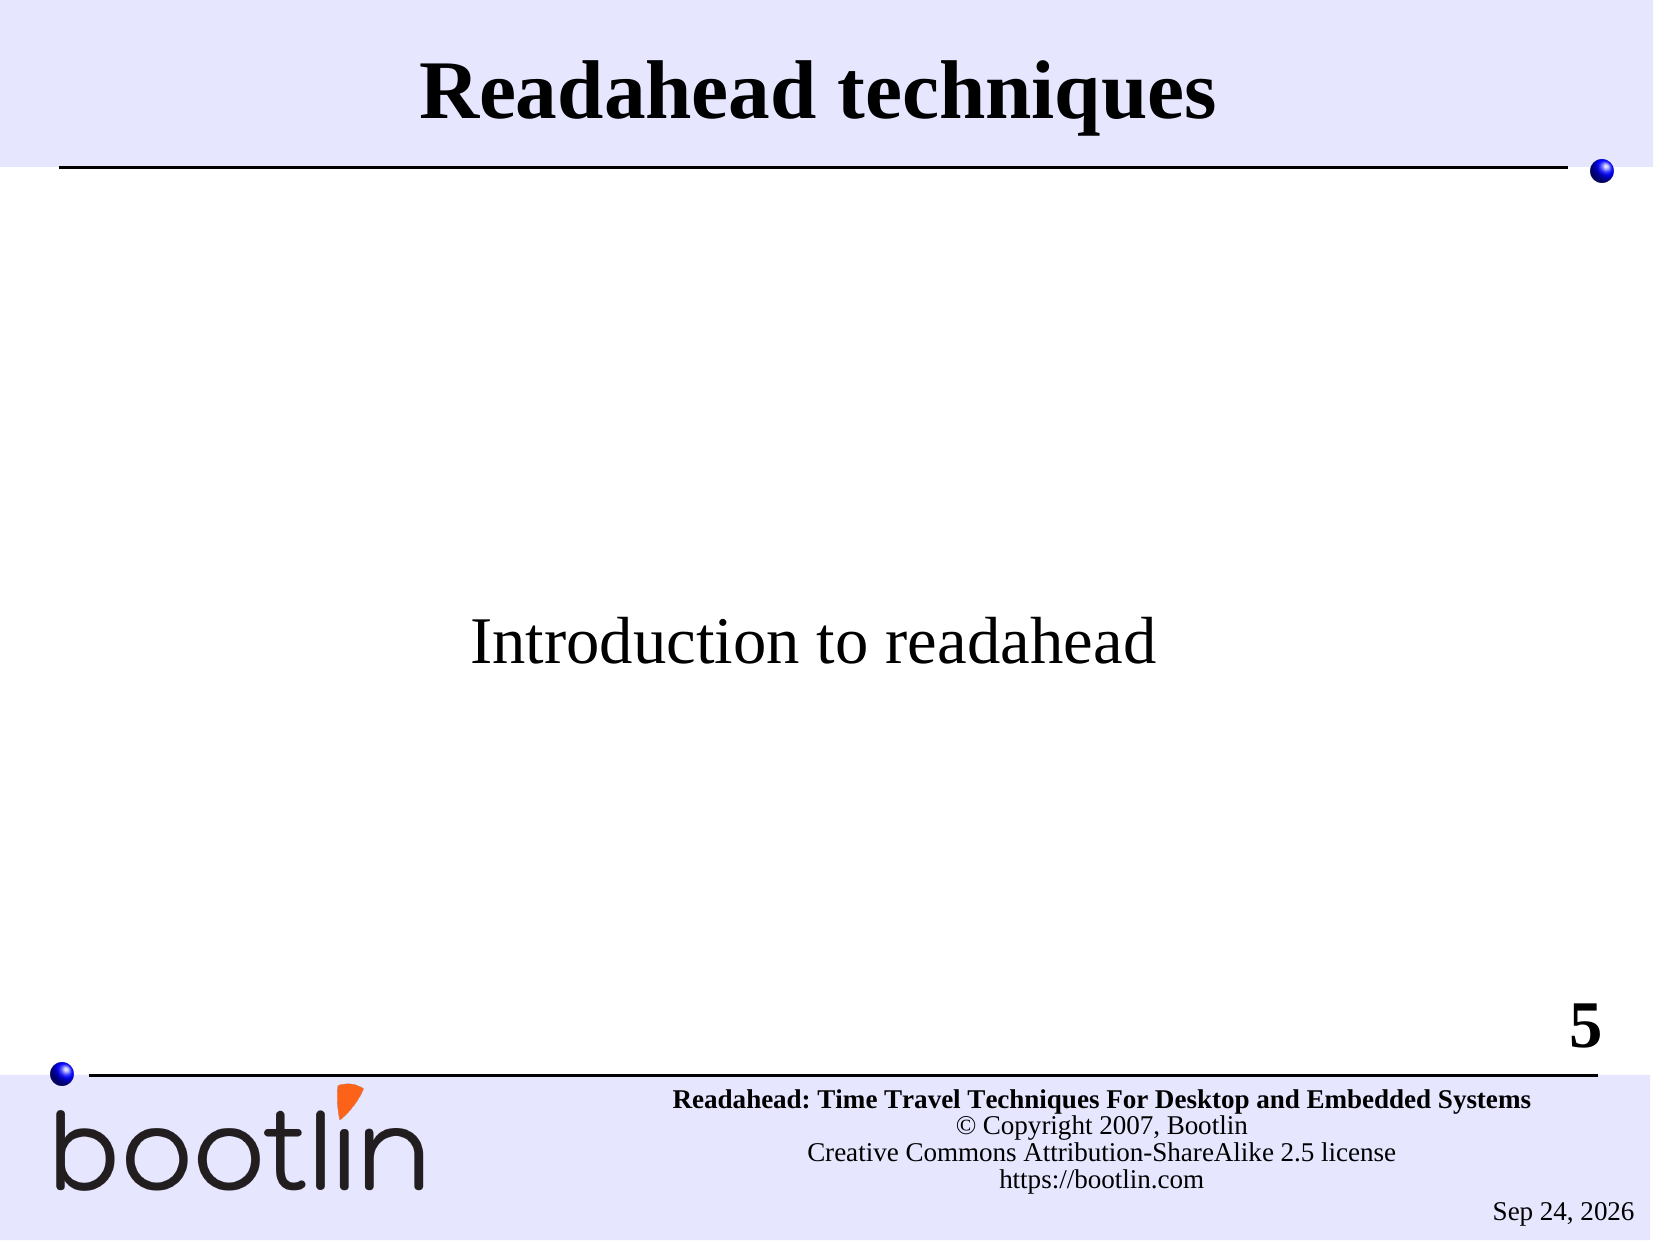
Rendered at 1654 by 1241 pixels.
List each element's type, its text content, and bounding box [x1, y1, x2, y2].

title Readahead techniques [33, 29, 1604, 153]
subtitle Introduction to readahead [54, 216, 1574, 1066]
picture [17, 1060, 462, 1230]
